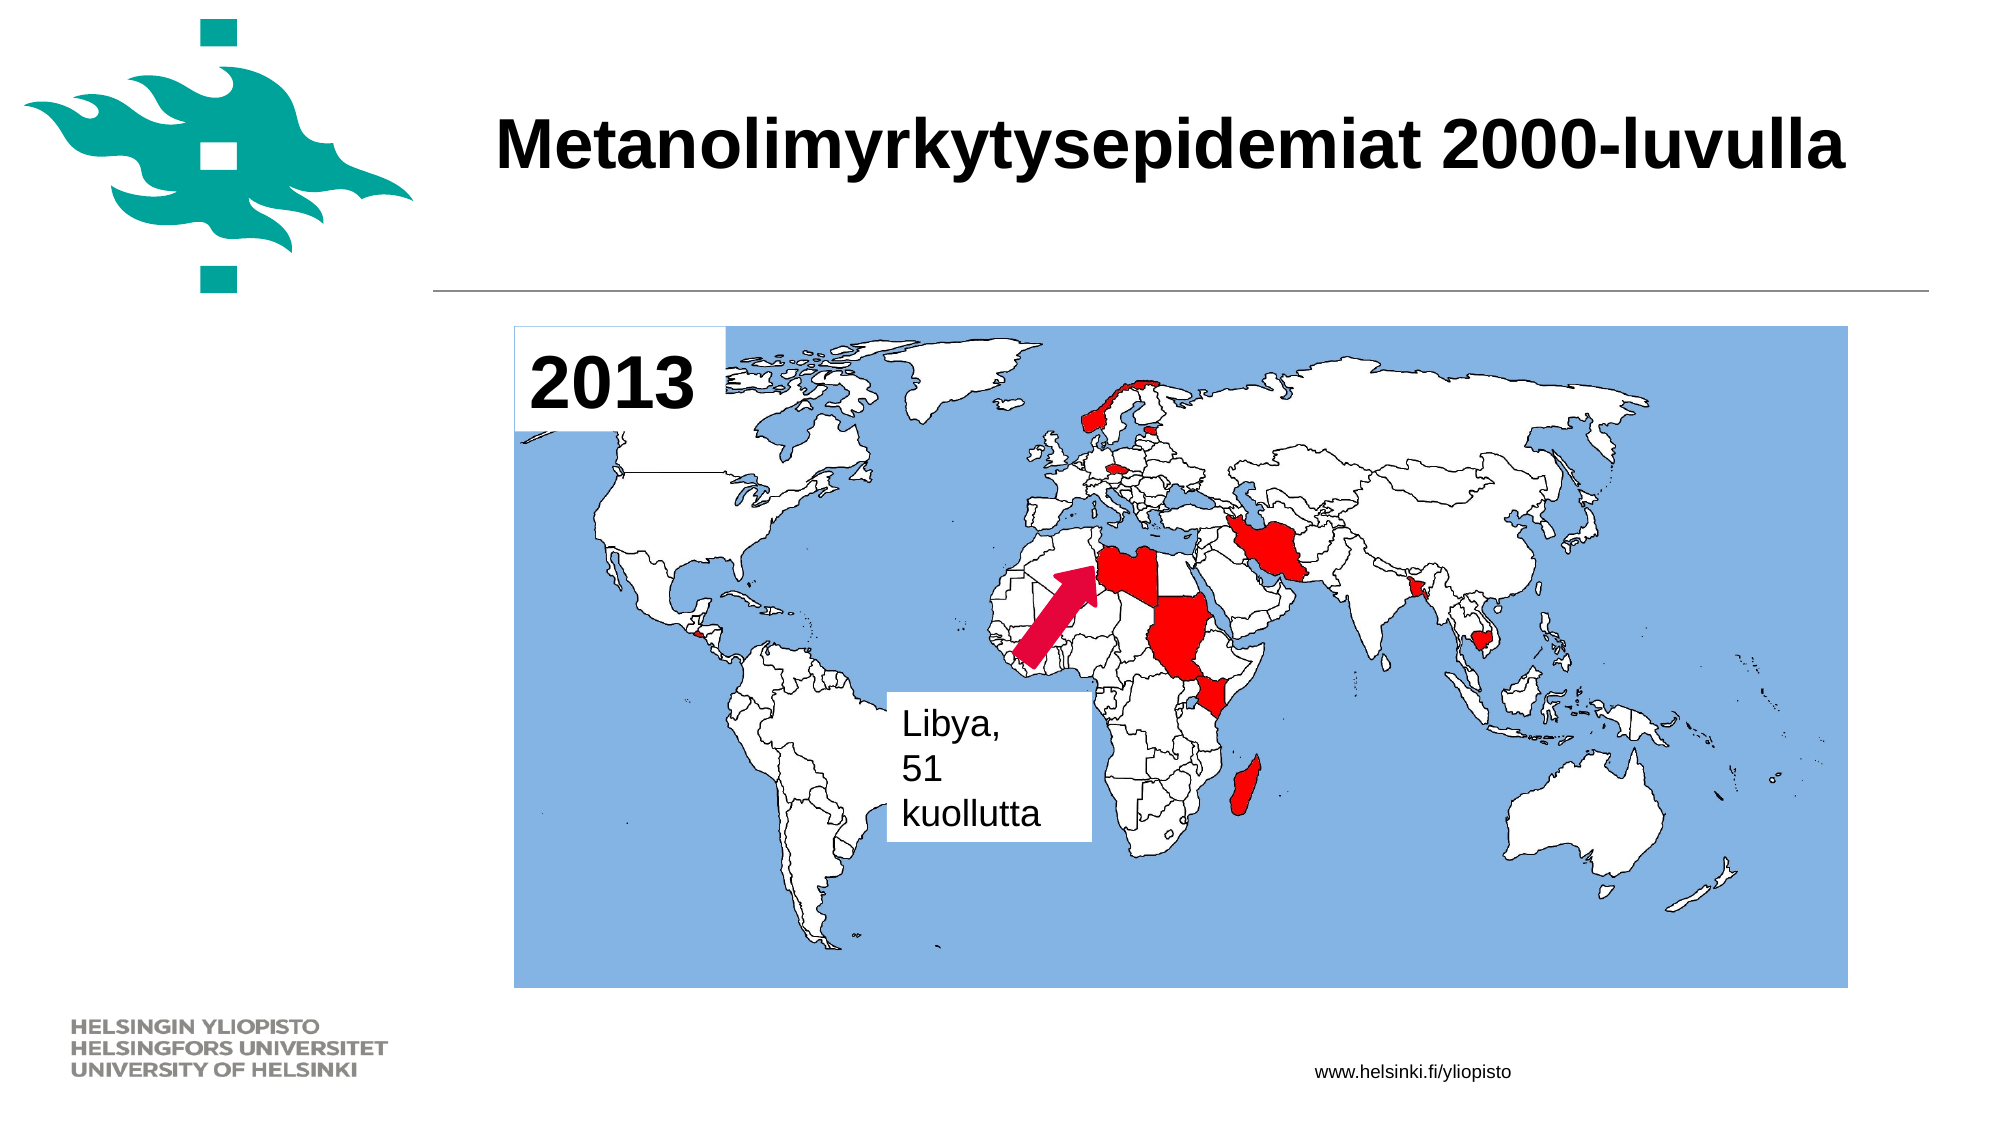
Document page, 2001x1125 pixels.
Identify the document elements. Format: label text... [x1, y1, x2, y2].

text_box Libya, 51 kuollutta [886, 692, 1092, 842]
text_box [1013, 567, 1096, 668]
text_box 2013 [514, 326, 726, 432]
picture [70, 1017, 389, 1079]
title Metanolimyrkytysepidemiat 2000-luvulla [432, 90, 1930, 279]
picture [514, 326, 1848, 988]
